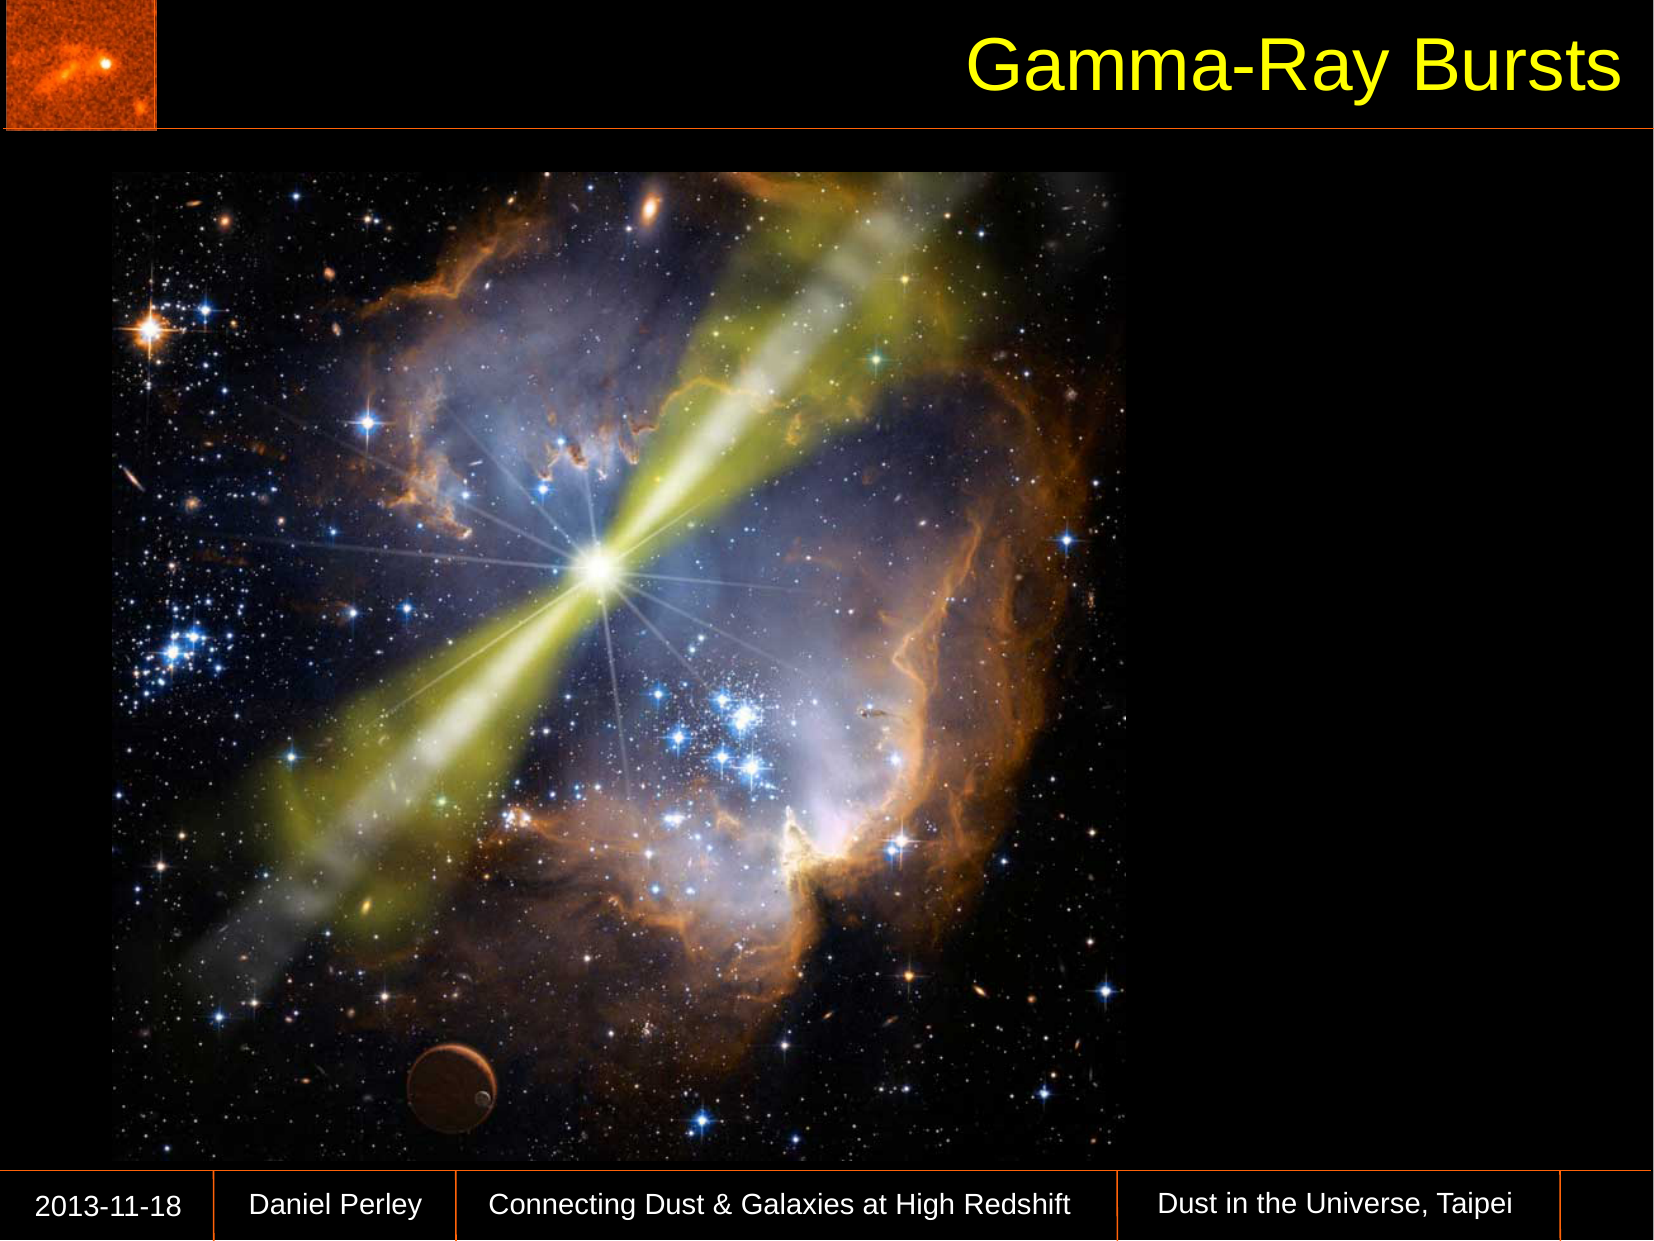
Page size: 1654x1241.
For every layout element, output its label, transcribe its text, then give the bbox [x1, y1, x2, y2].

picture [7, 0, 154, 128]
picture [112, 172, 1126, 1161]
title Gamma-Ray Bursts [187, 21, 1624, 108]
